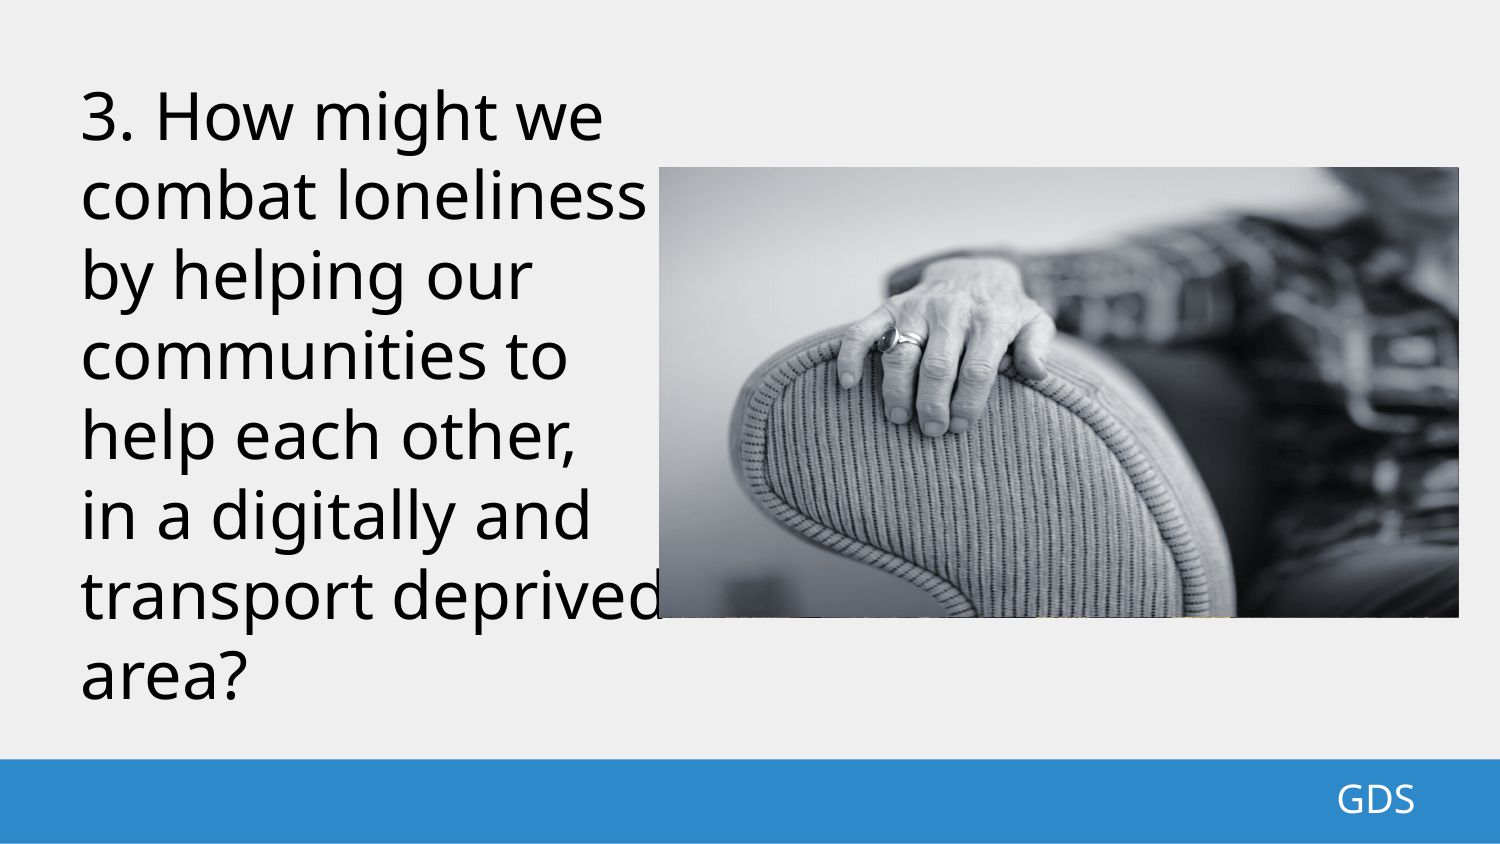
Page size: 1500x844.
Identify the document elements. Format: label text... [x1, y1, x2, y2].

picture [659, 167, 1459, 618]
text_box 3. How might we combat loneliness by helping our communities to help each other, in a digitally and transport deprived area? [77, 95, 694, 691]
